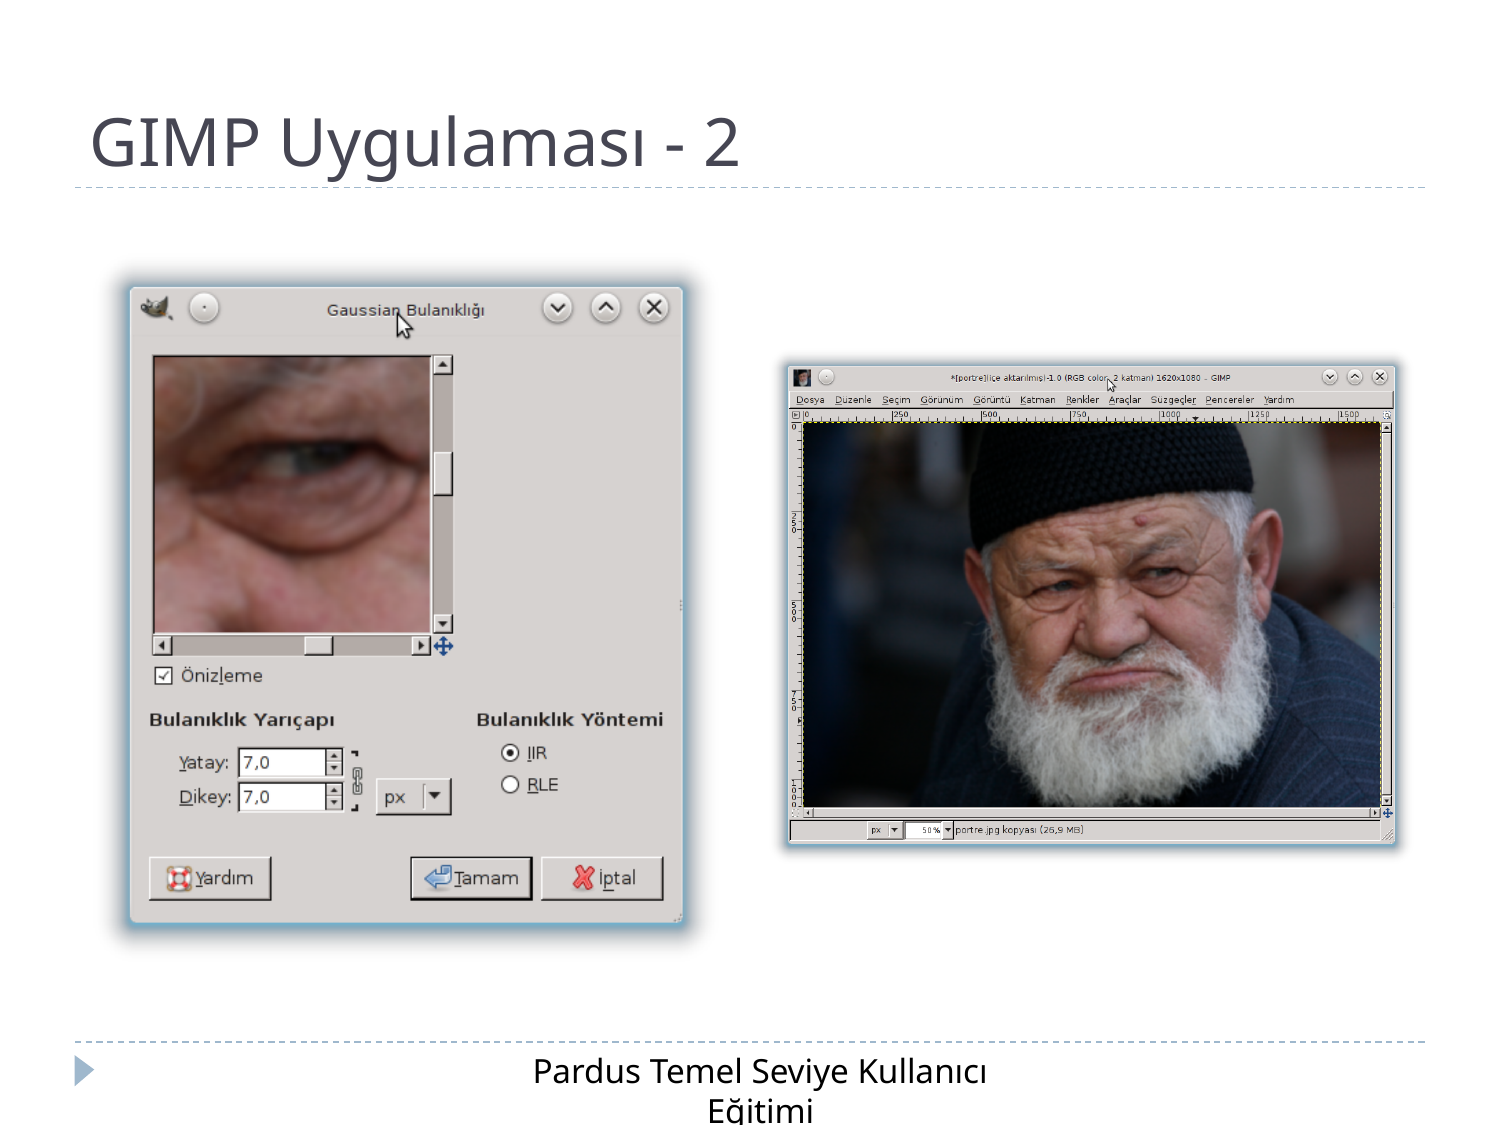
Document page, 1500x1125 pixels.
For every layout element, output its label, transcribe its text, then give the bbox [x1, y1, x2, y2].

picture [759, 337, 1423, 872]
picture [75, 232, 738, 978]
title GIMP Uygulaması - 2 [75, 37, 1425, 188]
